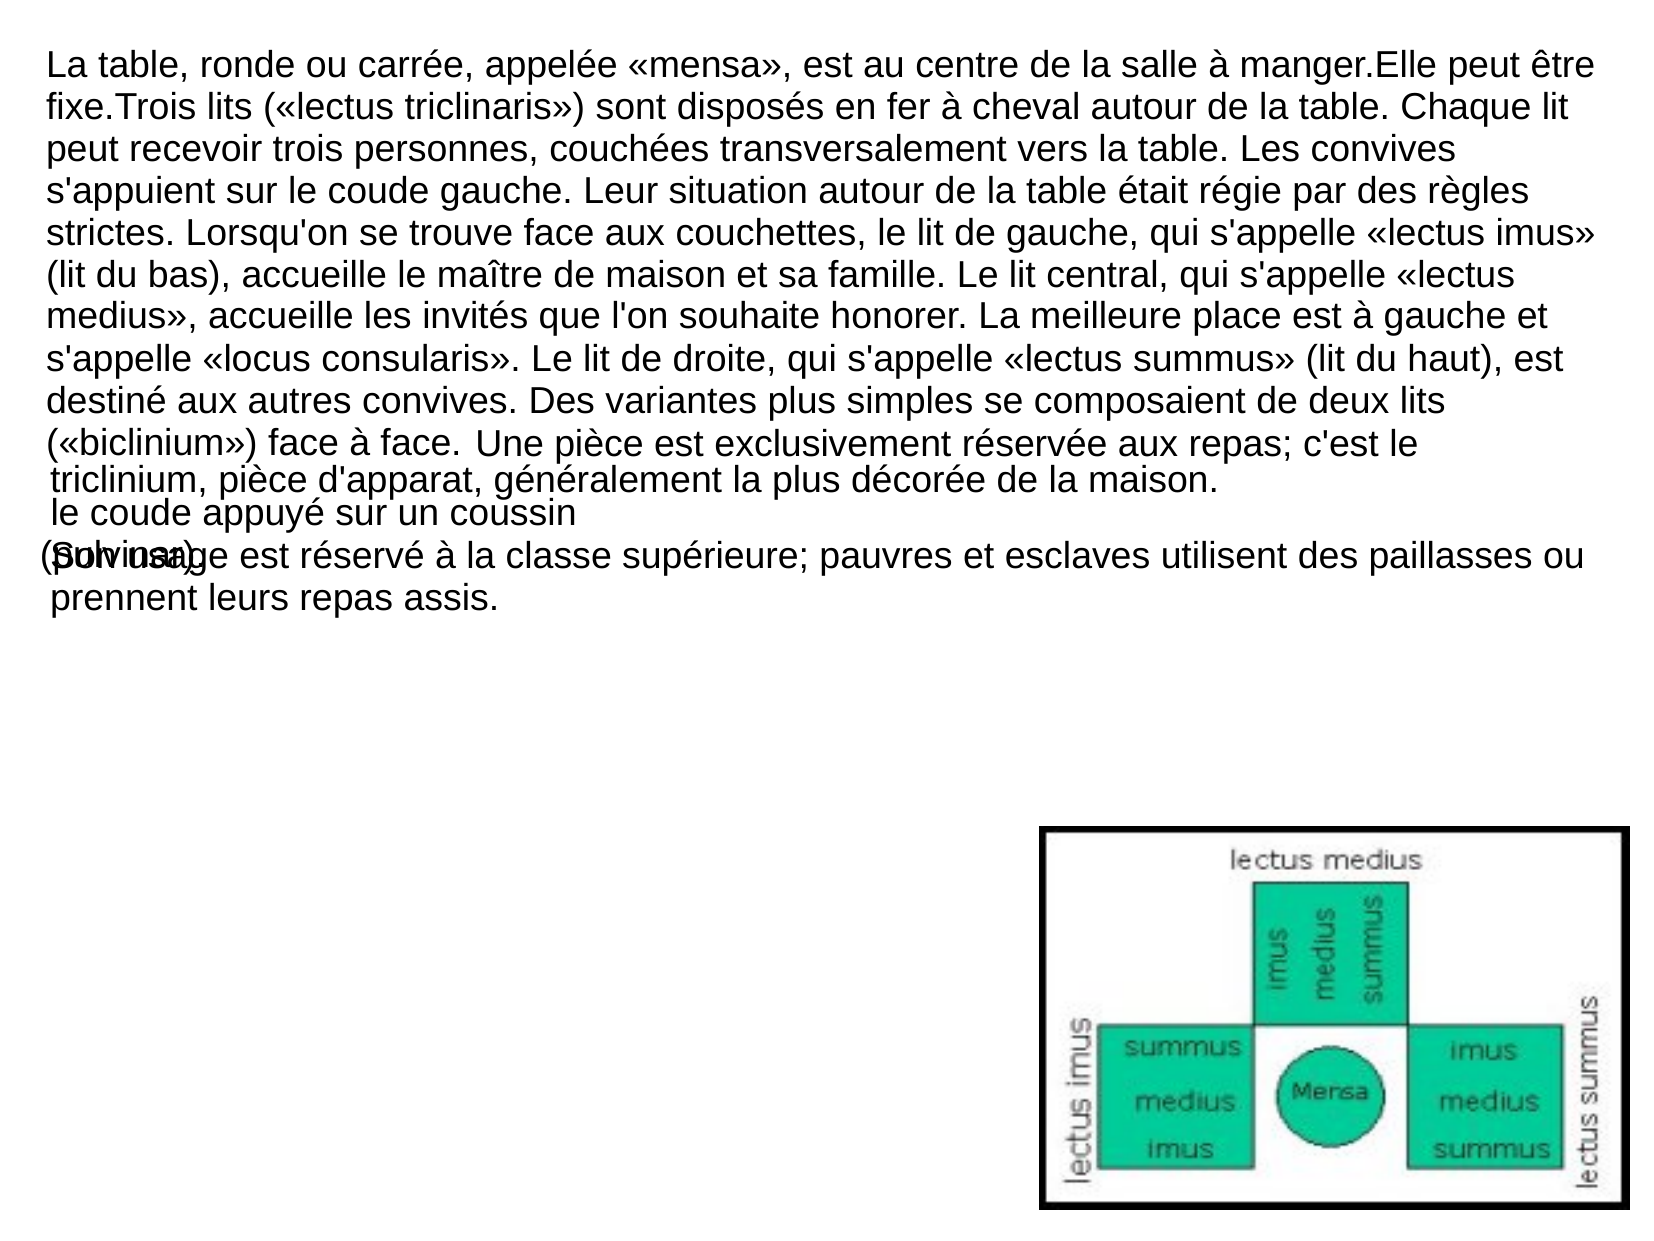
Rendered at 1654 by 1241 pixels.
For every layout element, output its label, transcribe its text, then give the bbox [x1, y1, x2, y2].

text_box Une pièce est exclusivement réservée aux repas; c'est le [460, 414, 1595, 514]
text_box Son usage est réservé à la classe supérieure; pauvres et esclaves utilisent des paillasses ou prennent leurs repas assis. [35, 527, 1601, 626]
text_box le coude appuyé sur un coussin (pulvinar). [25, 484, 768, 542]
text_box La table, ronde ou carrée, appelée «mensa», est au centre de la salle à manger.Elle peut être fixe.Trois lits («lectus triclinaris») sont disposés en fer à cheval autour de la table. Chaque lit peut recevoir trois personnes, couchées transversalement vers la table. Les convives s'appuient sur le coude gauche. Leur situation autour de la table était régie par des règles strictes. Lorsqu'on se trouve face aux couchettes, le lit de gauche, qui s'appelle «lectus imus» (lit du bas), accueille le maître de maison et sa famille. Le lit central, qui s'appelle «lectus medius», accueille les invités que l'on souhaite honorer. La meilleure place est à gauche et s'appelle «locus consularis». Le lit de droite, qui s'appelle «lectus summus» (lit du haut), est destiné aux autres convives. Des variantes plus simples se composaient de deux lits («biclinium») face à face. [31, 35, 1642, 556]
text_box triclinium, pièce d'apparat, généralement la plus décorée de la maison. [35, 450, 1235, 508]
picture [1039, 826, 1630, 1211]
